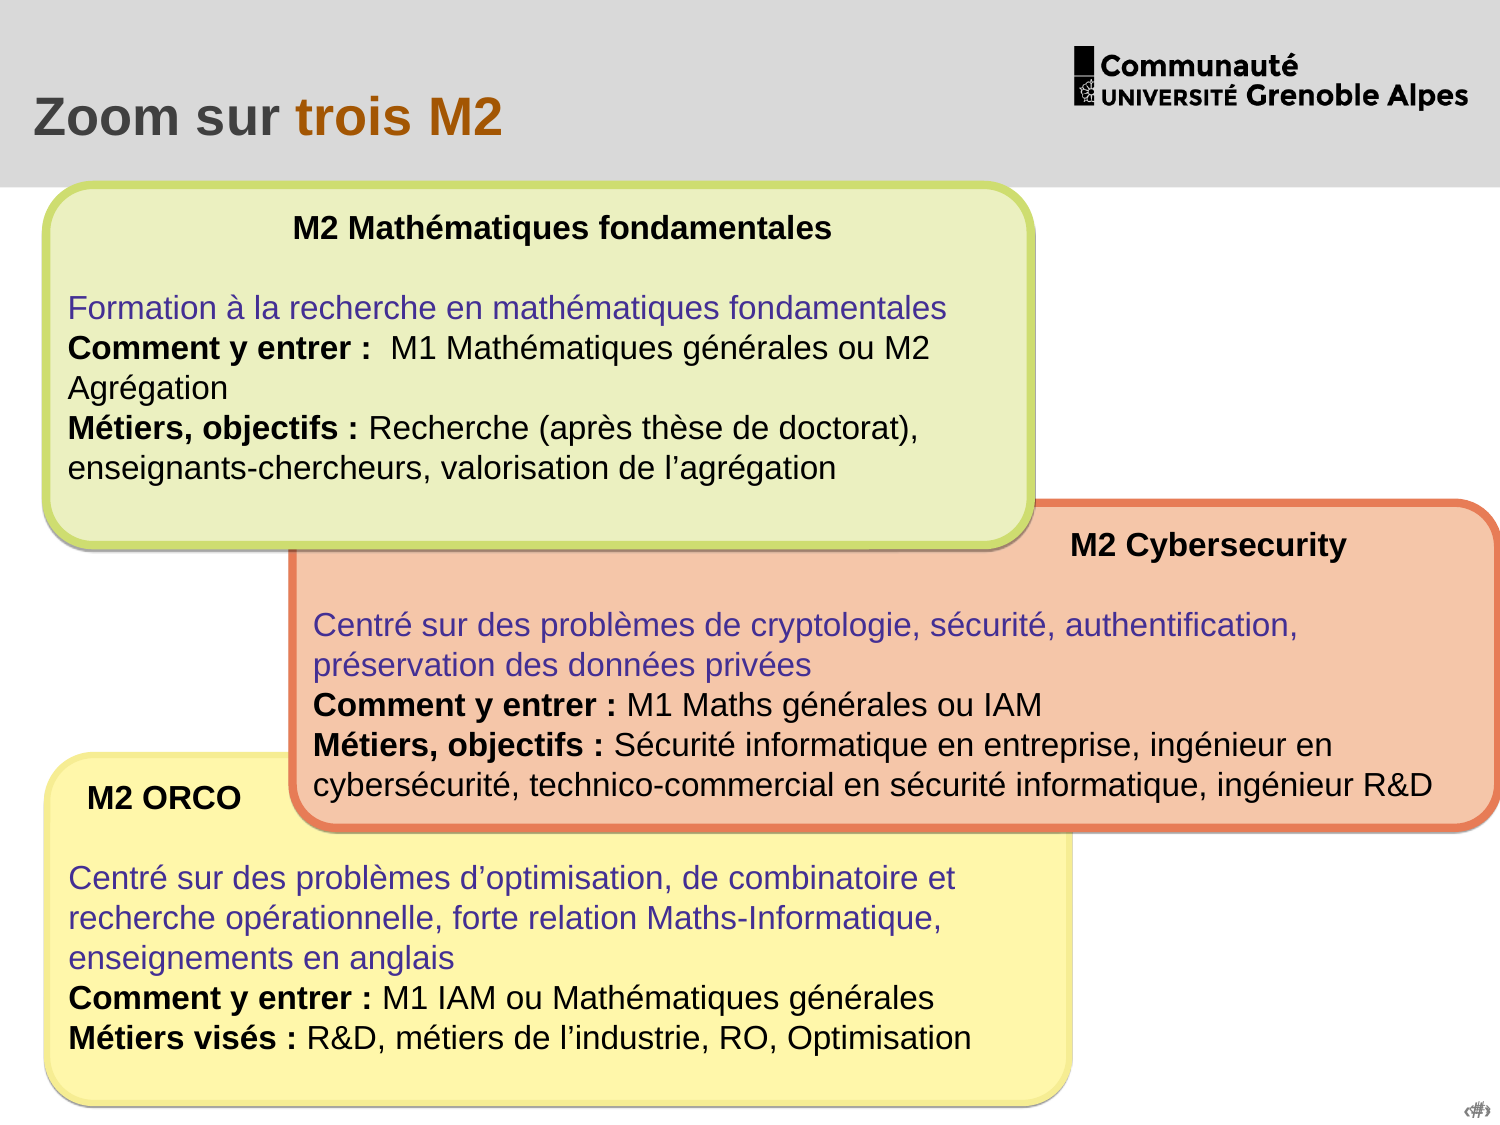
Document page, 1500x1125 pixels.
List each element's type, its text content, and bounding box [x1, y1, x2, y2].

text_box M2 ORCO Centré sur des problèmes d’optimisation, de combinatoire et recherche opérationnelle, forte relation Maths-Informatique, enseignements en anglais Comment y entrer : M1 IAM ou Mathématiques générales Métiers visés : R&D, métiers de l’industrie, RO, Optimisation [47, 755, 1070, 1103]
text_box M2 Mathématiques fondamentales Formation à la recherche en mathématiques fondamentales Comment y entrer : M1 Mathématiques générales ou M2 Agrégation Métiers, objectifs : Recherche (après thèse de doctorat), enseignants-chercheurs, valorisation de l’agrégation [46, 184, 1031, 546]
picture [1074, 46, 1468, 111]
text_box M2 Cybersecurity Centré sur des problèmes de cryptologie, sécurité, authentification, préservation des données privées Comment y entrer : M1 Maths générales ou IAM Métiers, objectifs : Sécurité informatique en entreprise, ingénieur en cybersécurité, technico-commercial en sécurité informatique, ingénieur R&D [292, 502, 1499, 828]
title Zoom sur trois M2 [25, 47, 1436, 154]
